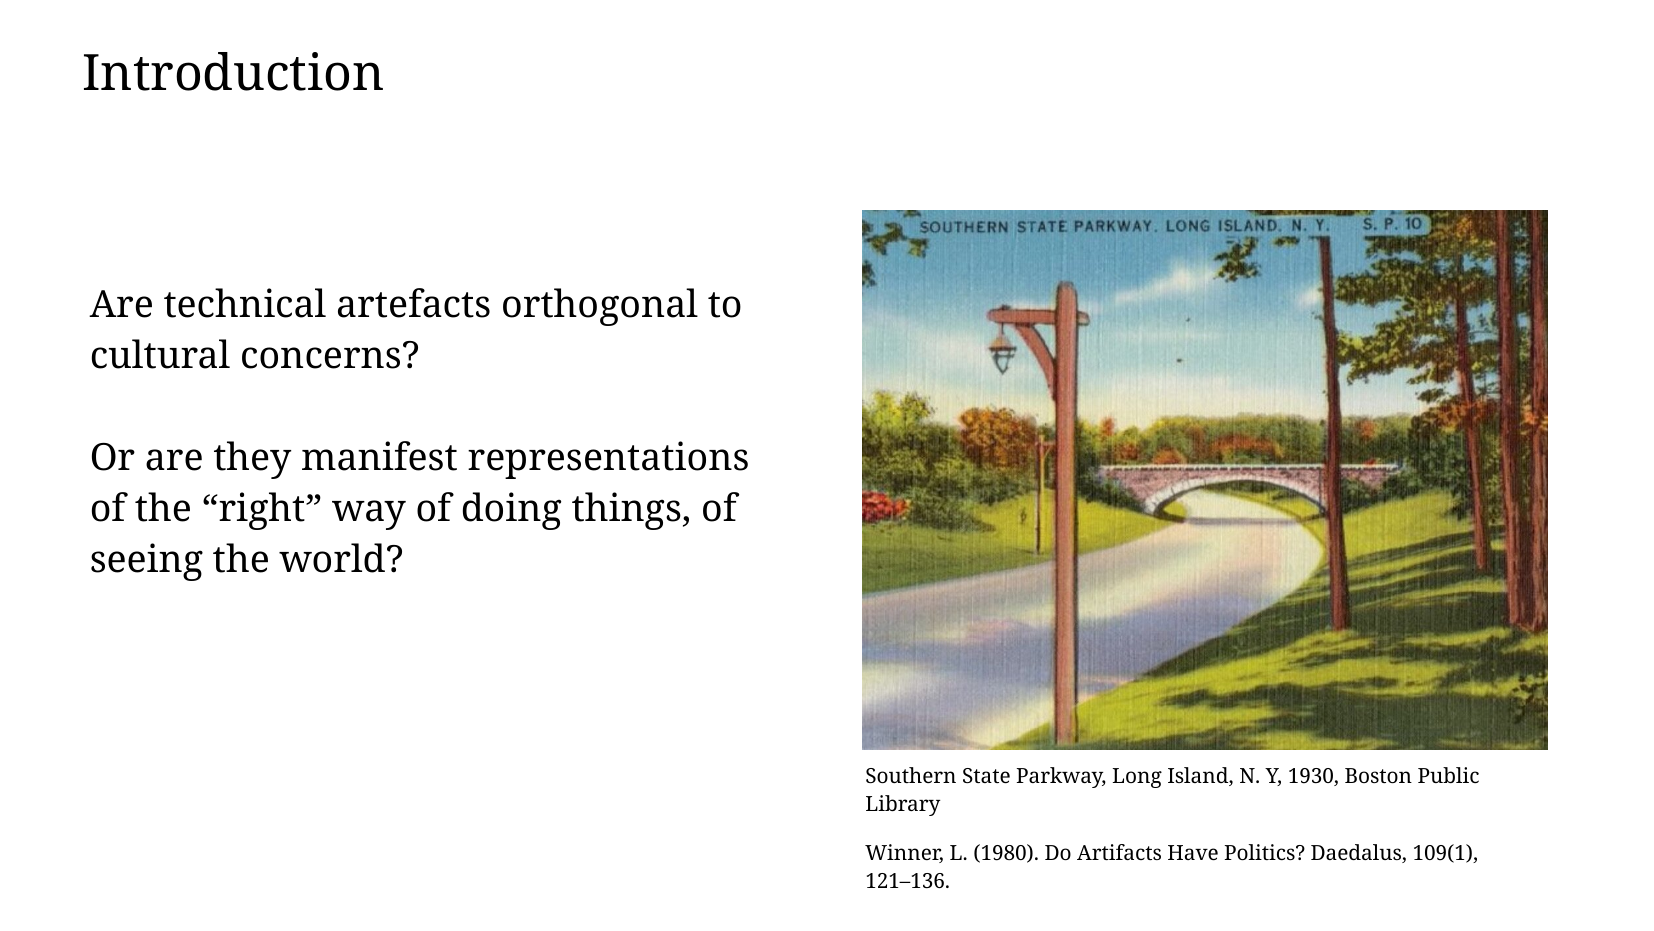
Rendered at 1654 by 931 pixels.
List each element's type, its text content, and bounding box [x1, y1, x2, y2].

text_box Southern State Parkway, Long Island, N. Y, 1930, Boston Public Library Winner, L. (1980). Do Artifacts Have Politics? Daedalus, 109(1), 121–136. [850, 753, 1538, 903]
title Introduction [82, 37, 1571, 193]
picture [862, 210, 1548, 751]
text_box Are technical artefacts orthogonal to cultural concerns? Or are they manifest representations of the “right” way of doing things, of seeing the world? [75, 219, 788, 745]
